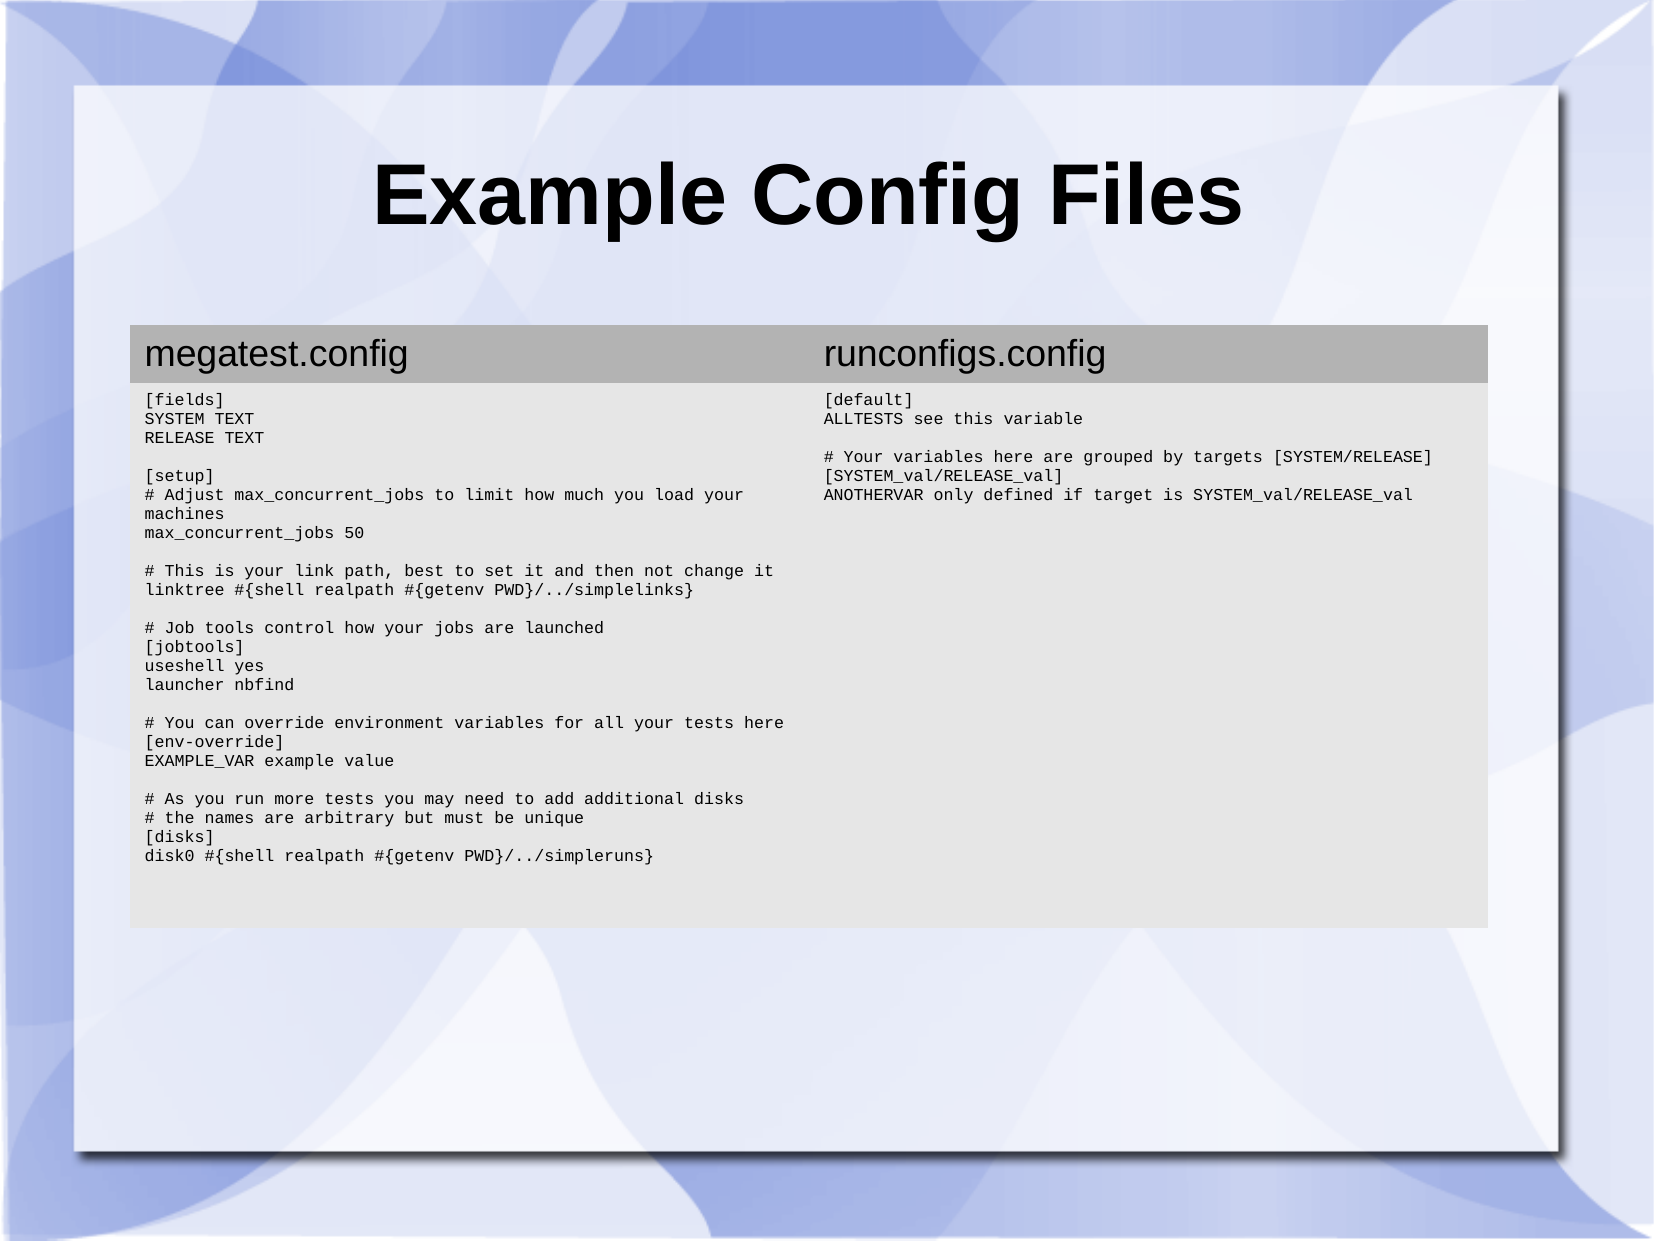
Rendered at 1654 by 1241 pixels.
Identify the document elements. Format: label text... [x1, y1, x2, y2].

table_cell [809, 656, 1488, 928]
table_header runconfigs.config [809, 325, 1488, 383]
picture [0, 0, 1654, 1241]
title Example Config Files [82, 90, 1536, 298]
table_cell [fields] SYSTEM TEXT RELEASE TEXT [setup] # Adjust max_concurrent_jobs to limit how much you load your machines max_concurrent_jobs 50 # This is your link path, best to set it and then not change it linktree #{shell realpath #{getenv PWD}/../simplelinks} # Job tools control how your jobs are launched [jobtools] useshell yes launcher nbfind # You can override environment variables for all your tests here [env-override] EXAMPLE_VAR example value # As you run more tests you may need to add additional disks # the names are arbitrary but must be unique [disks] disk0 #{shell realpath #{getenv PWD}/../simpleruns} [130, 383, 809, 928]
table_cell [default] ALLTESTS see this variable # Your variables here are grouped by targets [SYSTEM/RELEASE] [SYSTEM_val/RELEASE_val] ANOTHERVAR only defined if target is SYSTEM_val/RELEASE_val [809, 383, 1488, 656]
table_header megatest.config [130, 325, 809, 383]
